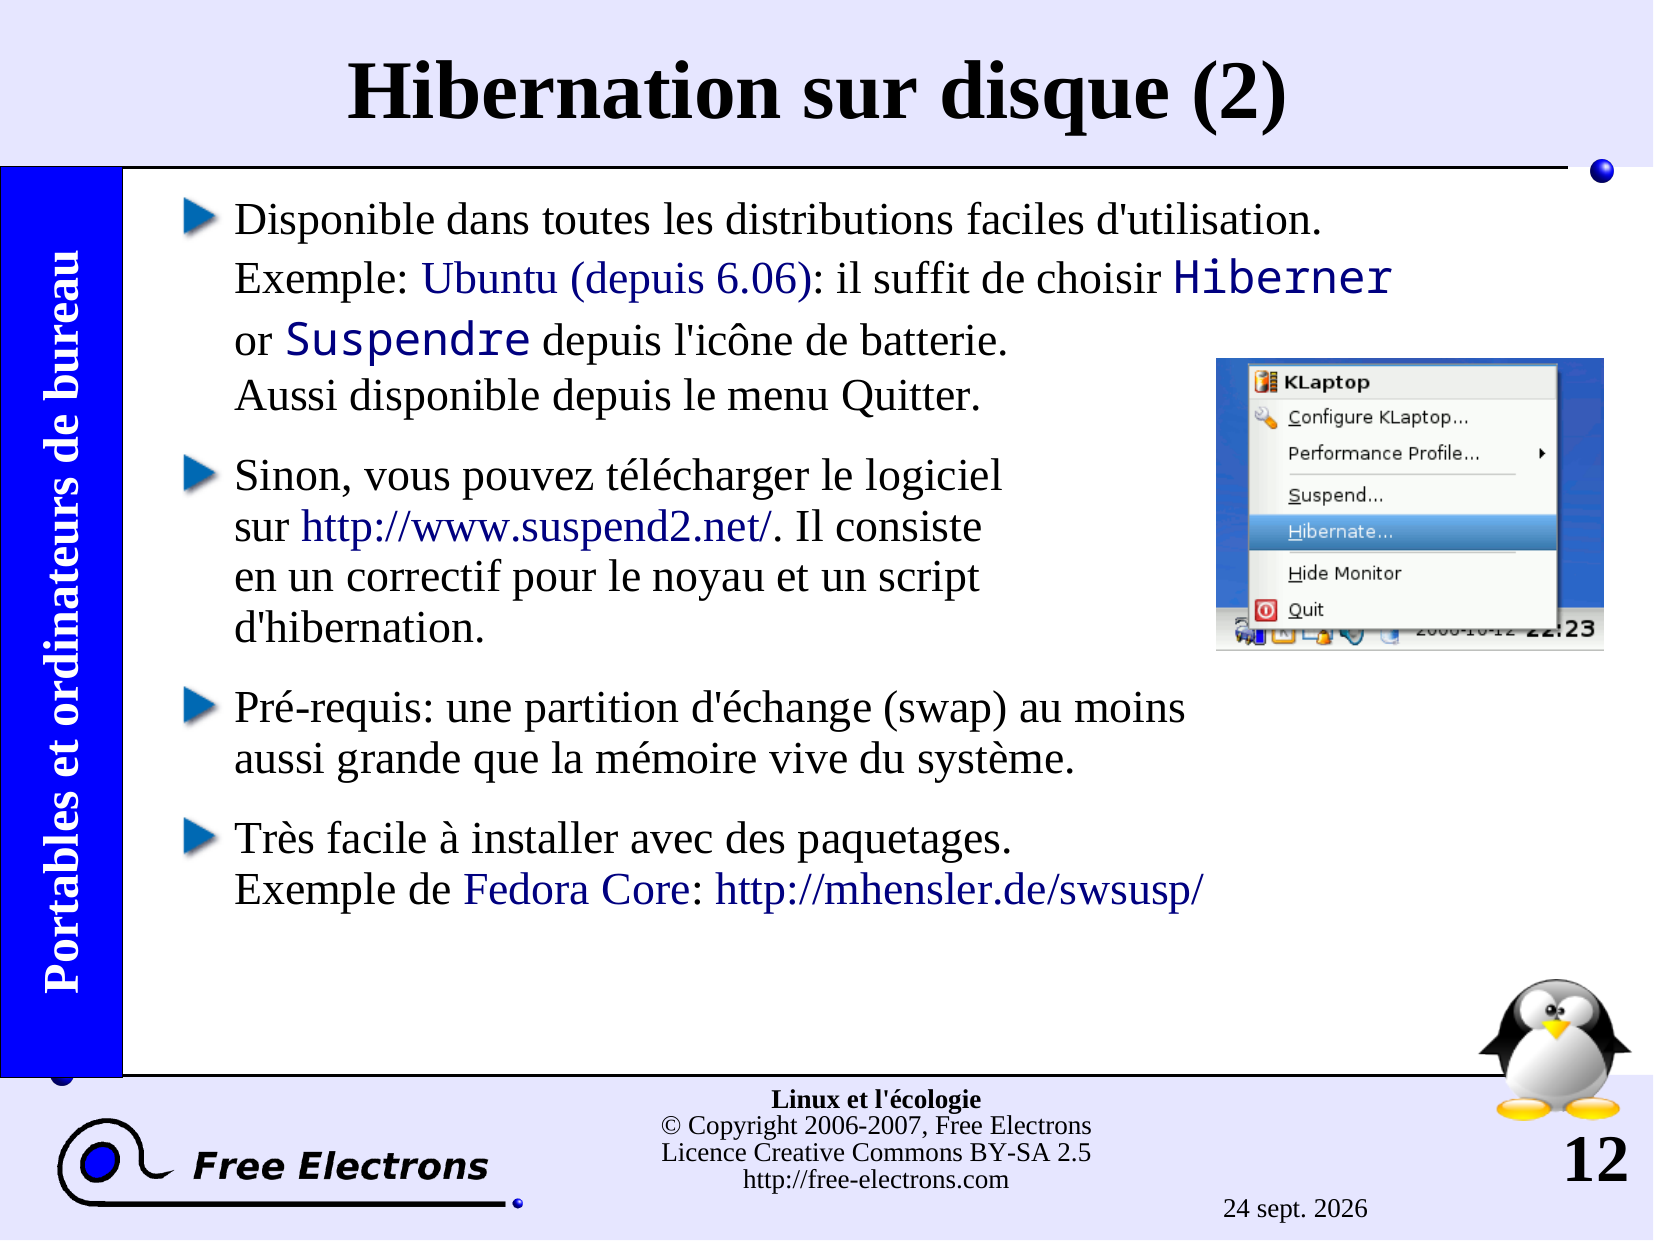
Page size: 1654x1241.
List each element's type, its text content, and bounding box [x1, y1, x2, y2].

picture [50, 1107, 527, 1216]
picture [1216, 358, 1604, 651]
text_box Portables et ordinateurs de bureau [0, 166, 123, 1078]
title Hibernation sur disque (2) [33, 29, 1604, 153]
list Disponible dans toutes les distributions faciles d'utilisation. Exemple: Ubuntu (depuis 6.06): il suffit de choisir Hiberner or Suspendre depuis l'icône de batterie. Aussi disponible depuis le menu Quitter. Sinon, vous pouvez télécharger le logiciel sur http://www.suspend2.net/. Il consiste en un correctif pour le noyau et un script d'hibernation. Pré-requis: une partition d'échange (swap) au moins aussi grande que la mémoire vive du système. Très facile à installer avec des paquetages. Exemple de Fedora Core: http://mhensler.de/swsusp/ [163, 193, 1519, 1044]
picture [1476, 979, 1634, 1121]
